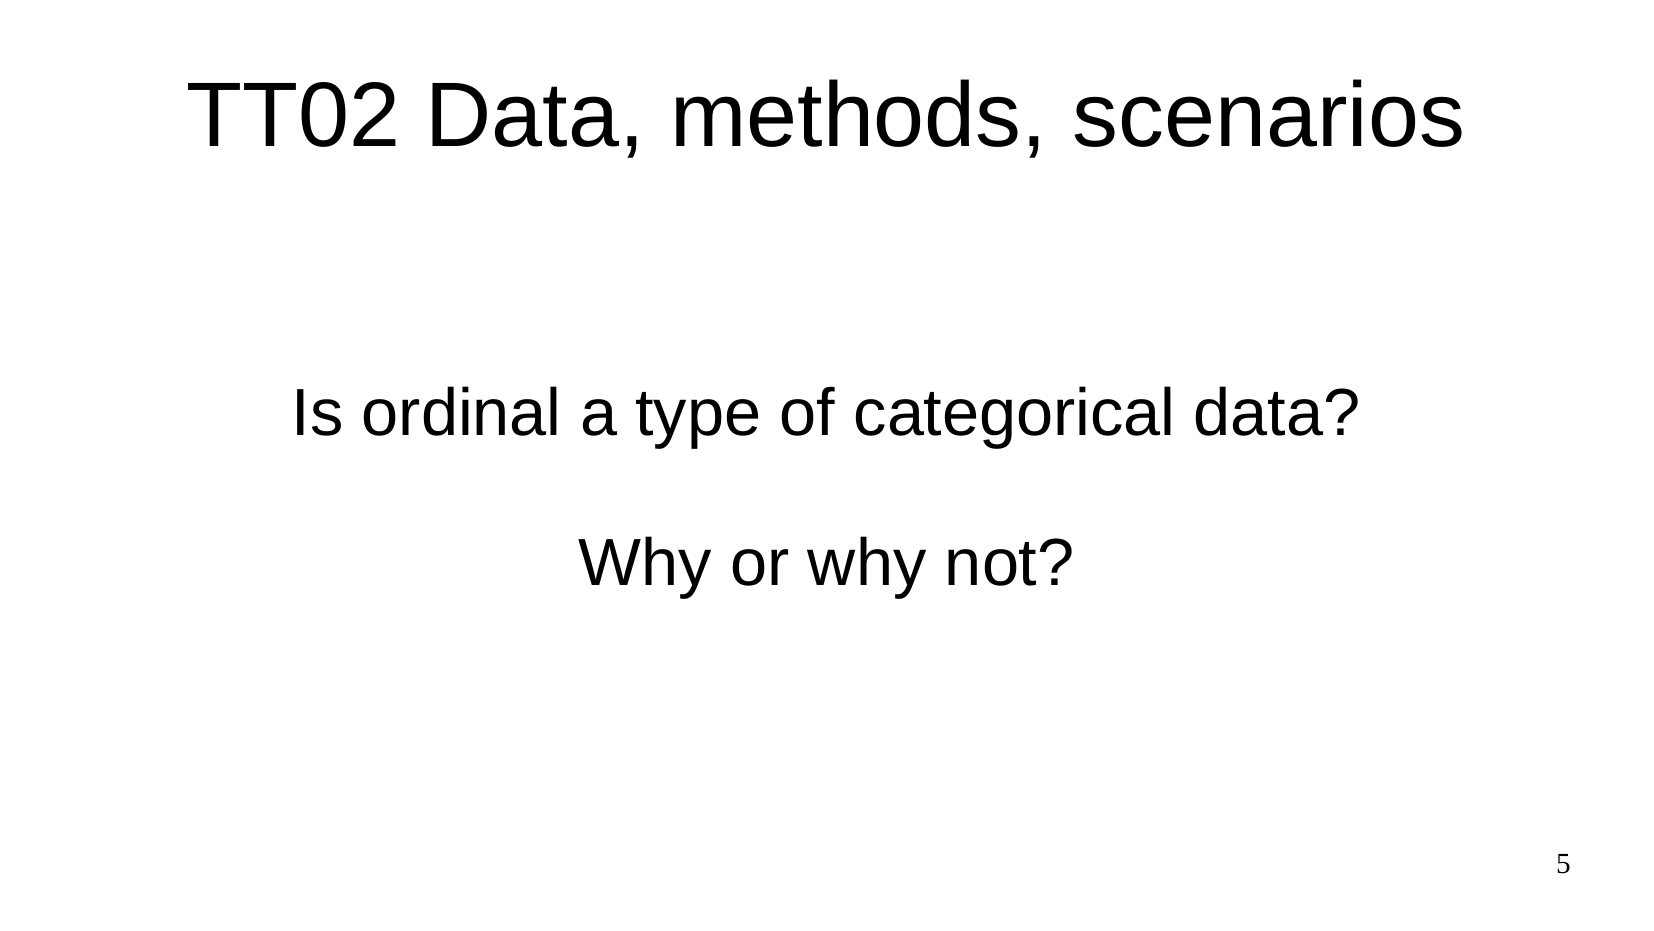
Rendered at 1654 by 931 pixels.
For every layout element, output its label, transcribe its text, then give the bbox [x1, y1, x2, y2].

subtitle Is ordinal a type of categorical data? Why or why not? [82, 217, 1571, 758]
title TT02 Data, methods, scenarios [82, 37, 1571, 193]
